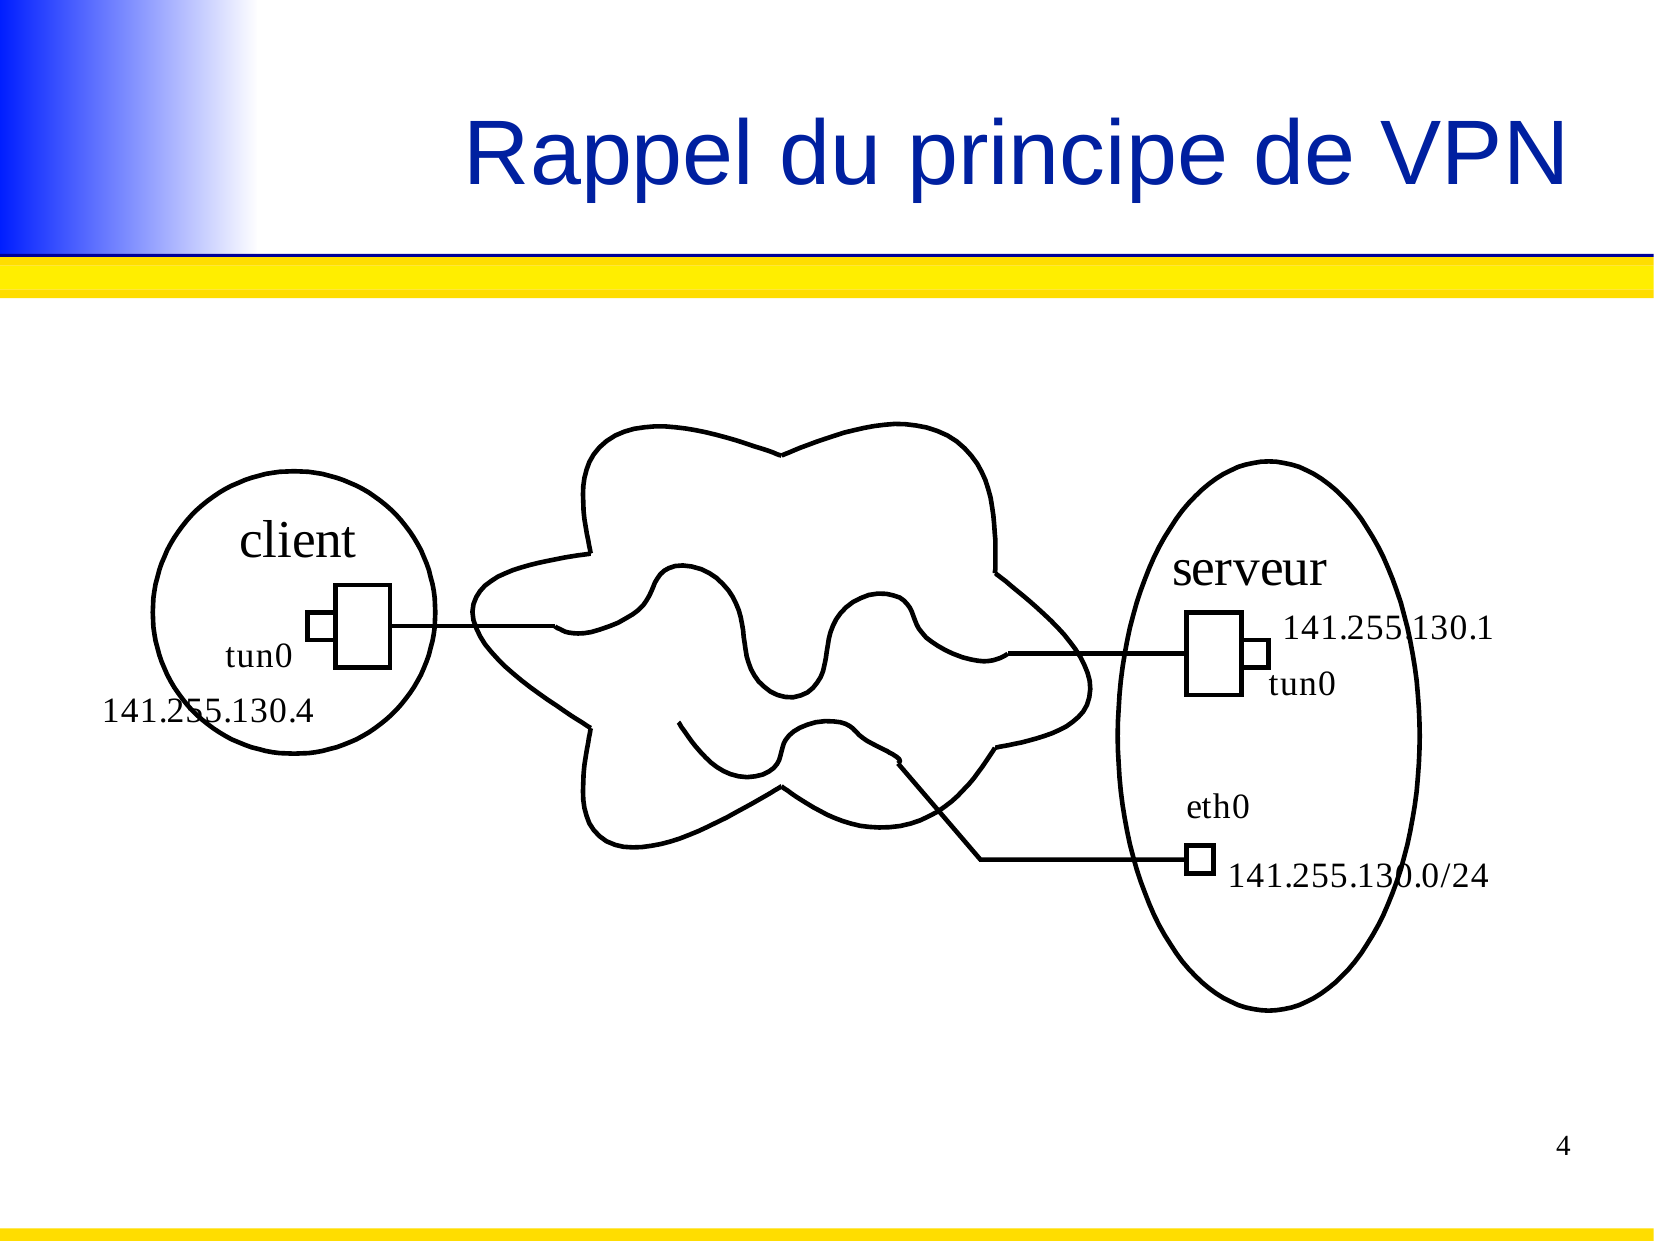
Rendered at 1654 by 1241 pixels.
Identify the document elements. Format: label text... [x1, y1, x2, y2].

title Rappel du principe de VPN [372, 49, 1571, 257]
picture [82, 405, 1571, 1028]
